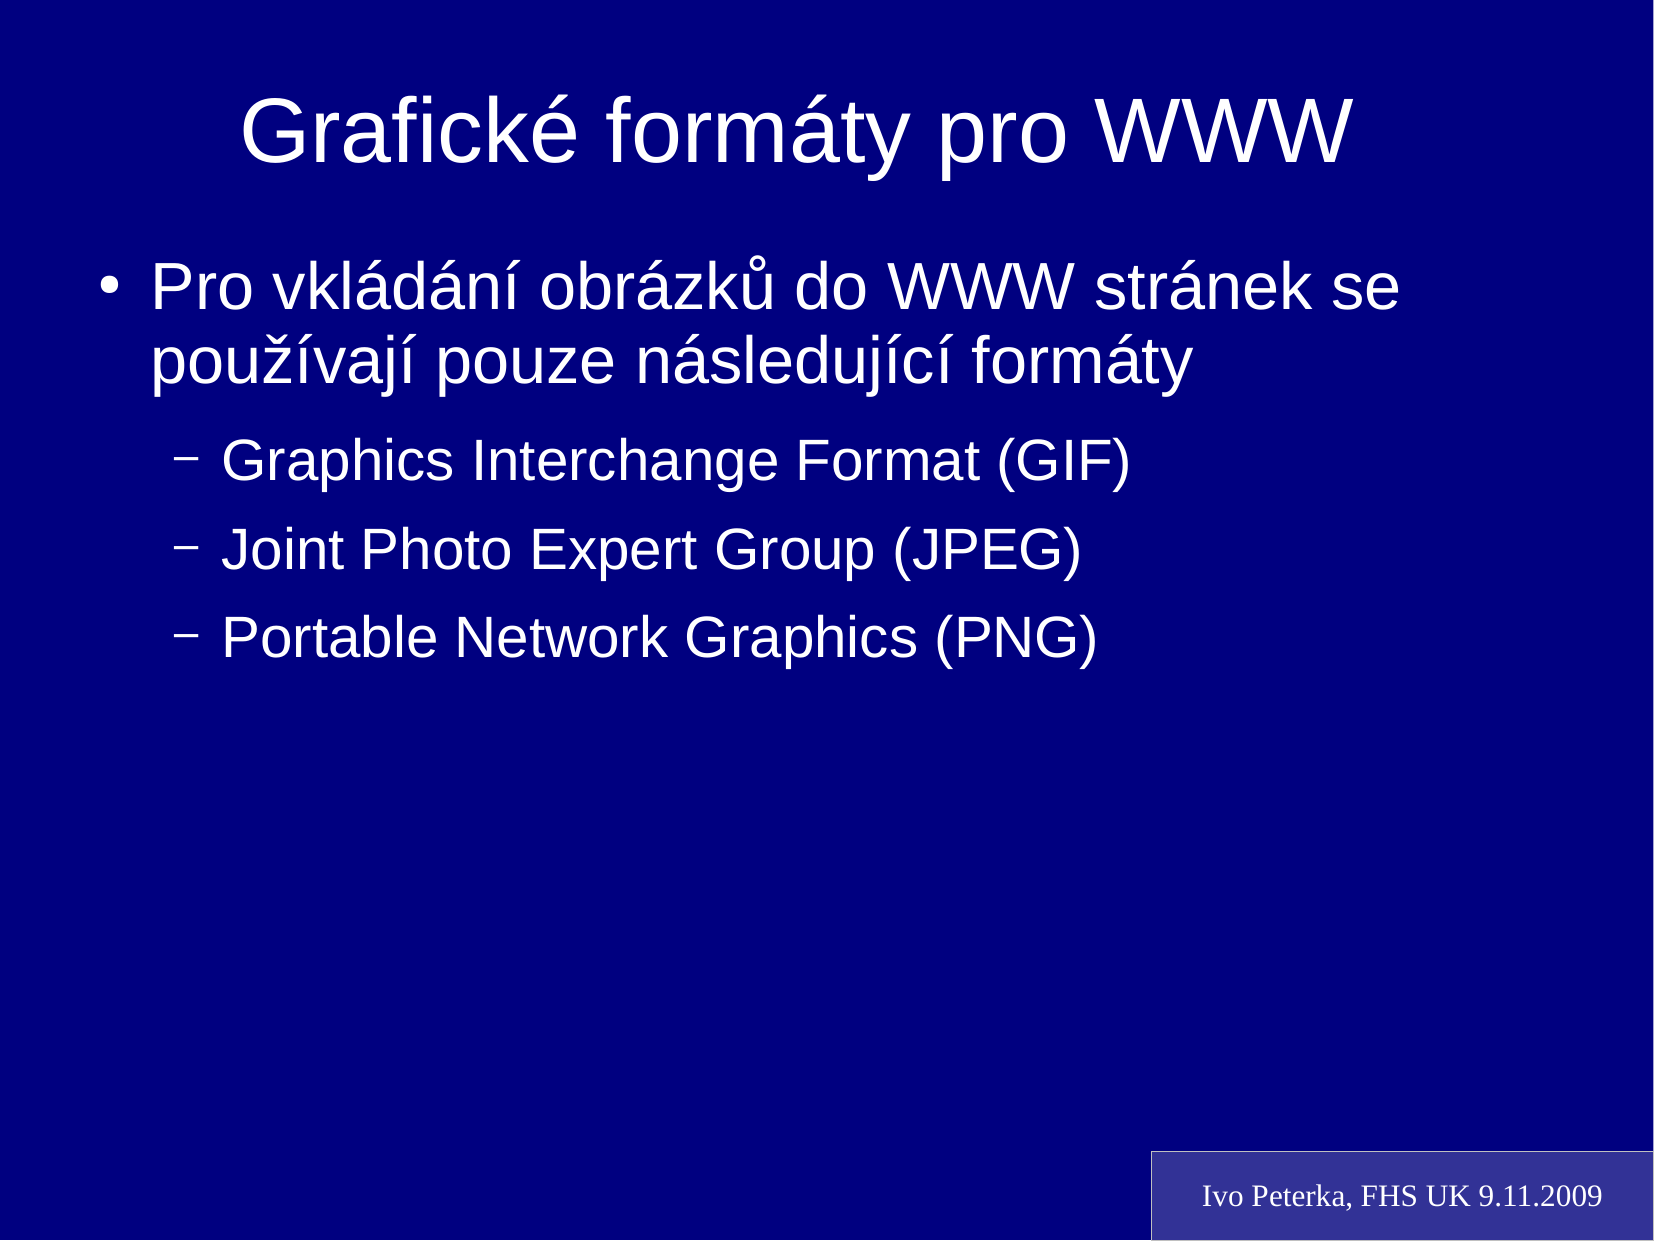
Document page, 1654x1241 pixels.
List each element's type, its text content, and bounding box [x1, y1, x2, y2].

list Pro vkládání obrázků do WWW stránek se používají pouze následující formáty Graphics Interchange Format (GIF) Joint Photo Expert Group (JPEG) Portable Network Graphics (PNG) [79, 248, 1515, 951]
title Grafické formáty pro WWW [79, 42, 1515, 220]
